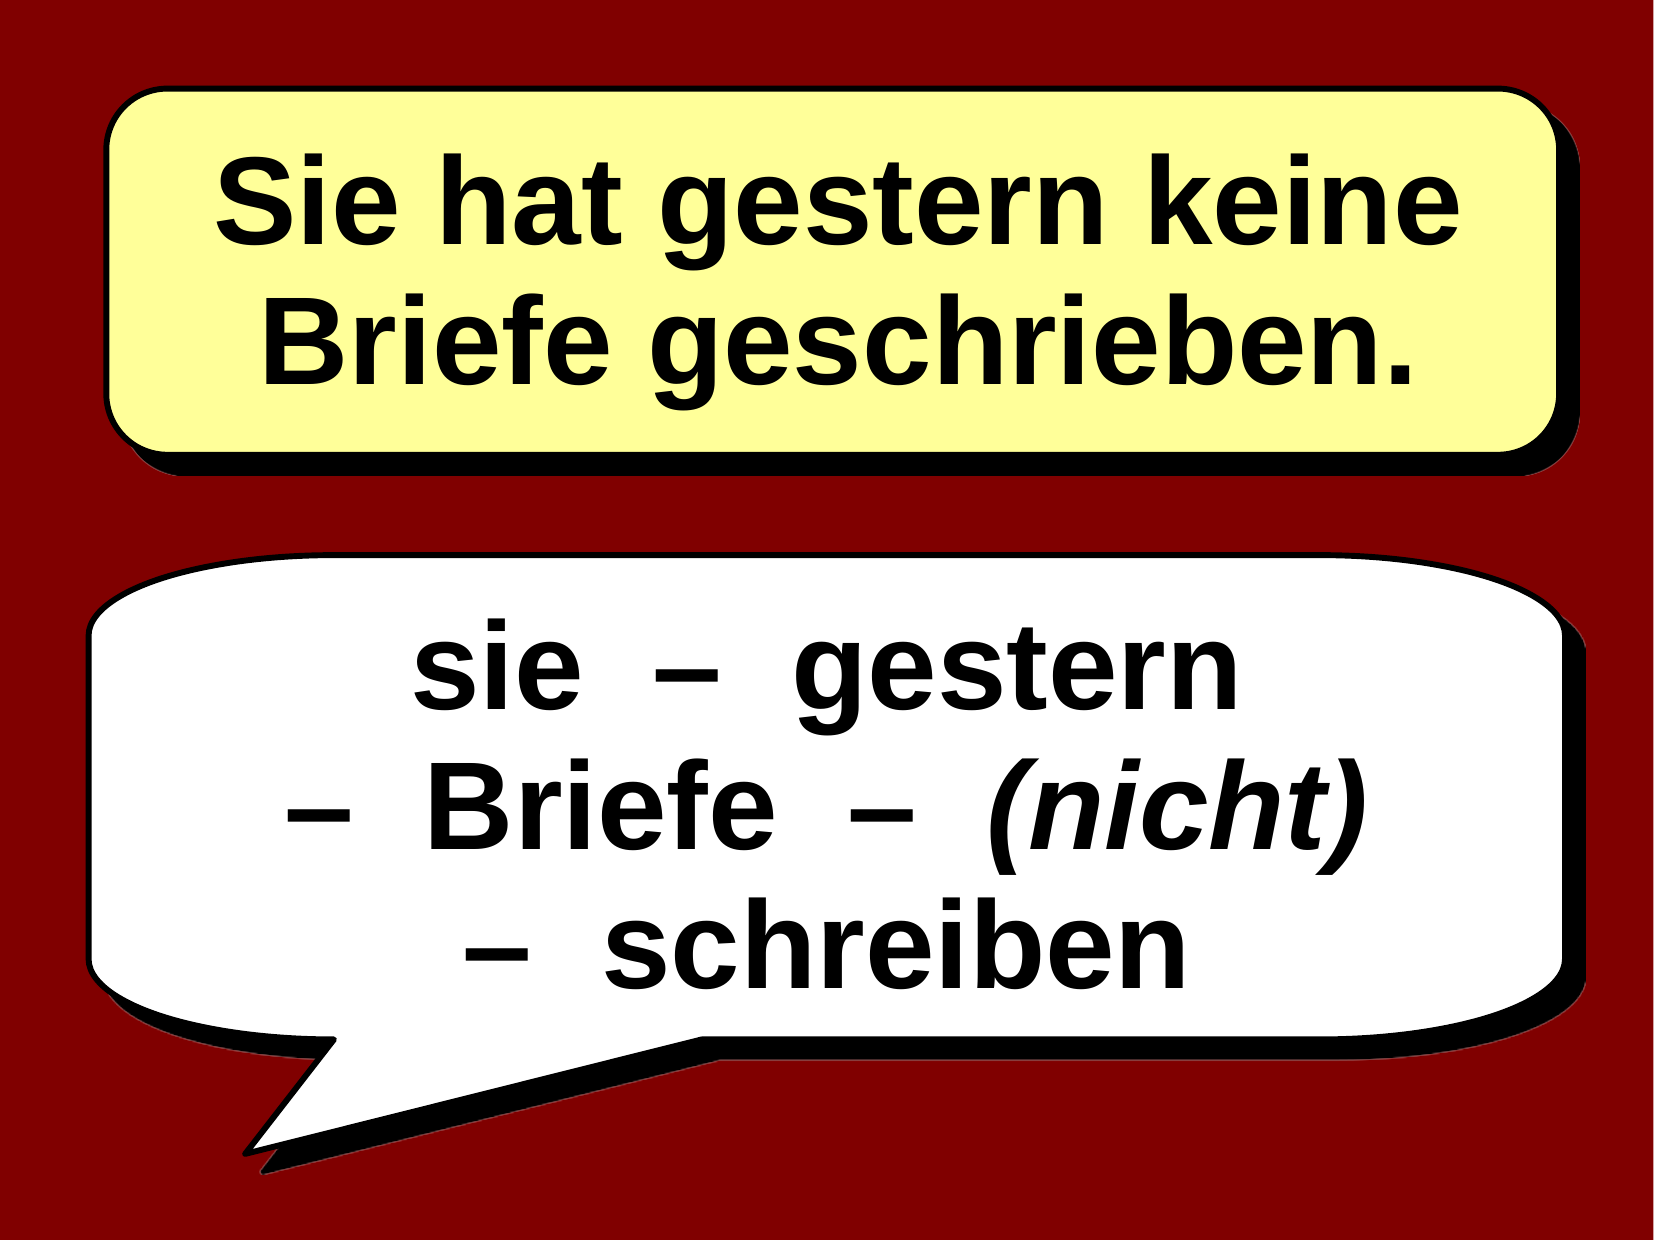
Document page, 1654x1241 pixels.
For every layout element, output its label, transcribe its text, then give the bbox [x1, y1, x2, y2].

text_box [106, 88, 1560, 455]
text_box sie – gestern – Briefe – (nicht) – schreiben [82, 588, 1571, 1024]
text_box Sie hat gestern keine Briefe geschrieben. [141, 124, 1536, 419]
text_box [136, 555, 1518, 588]
text_box [189, 1024, 1465, 1154]
